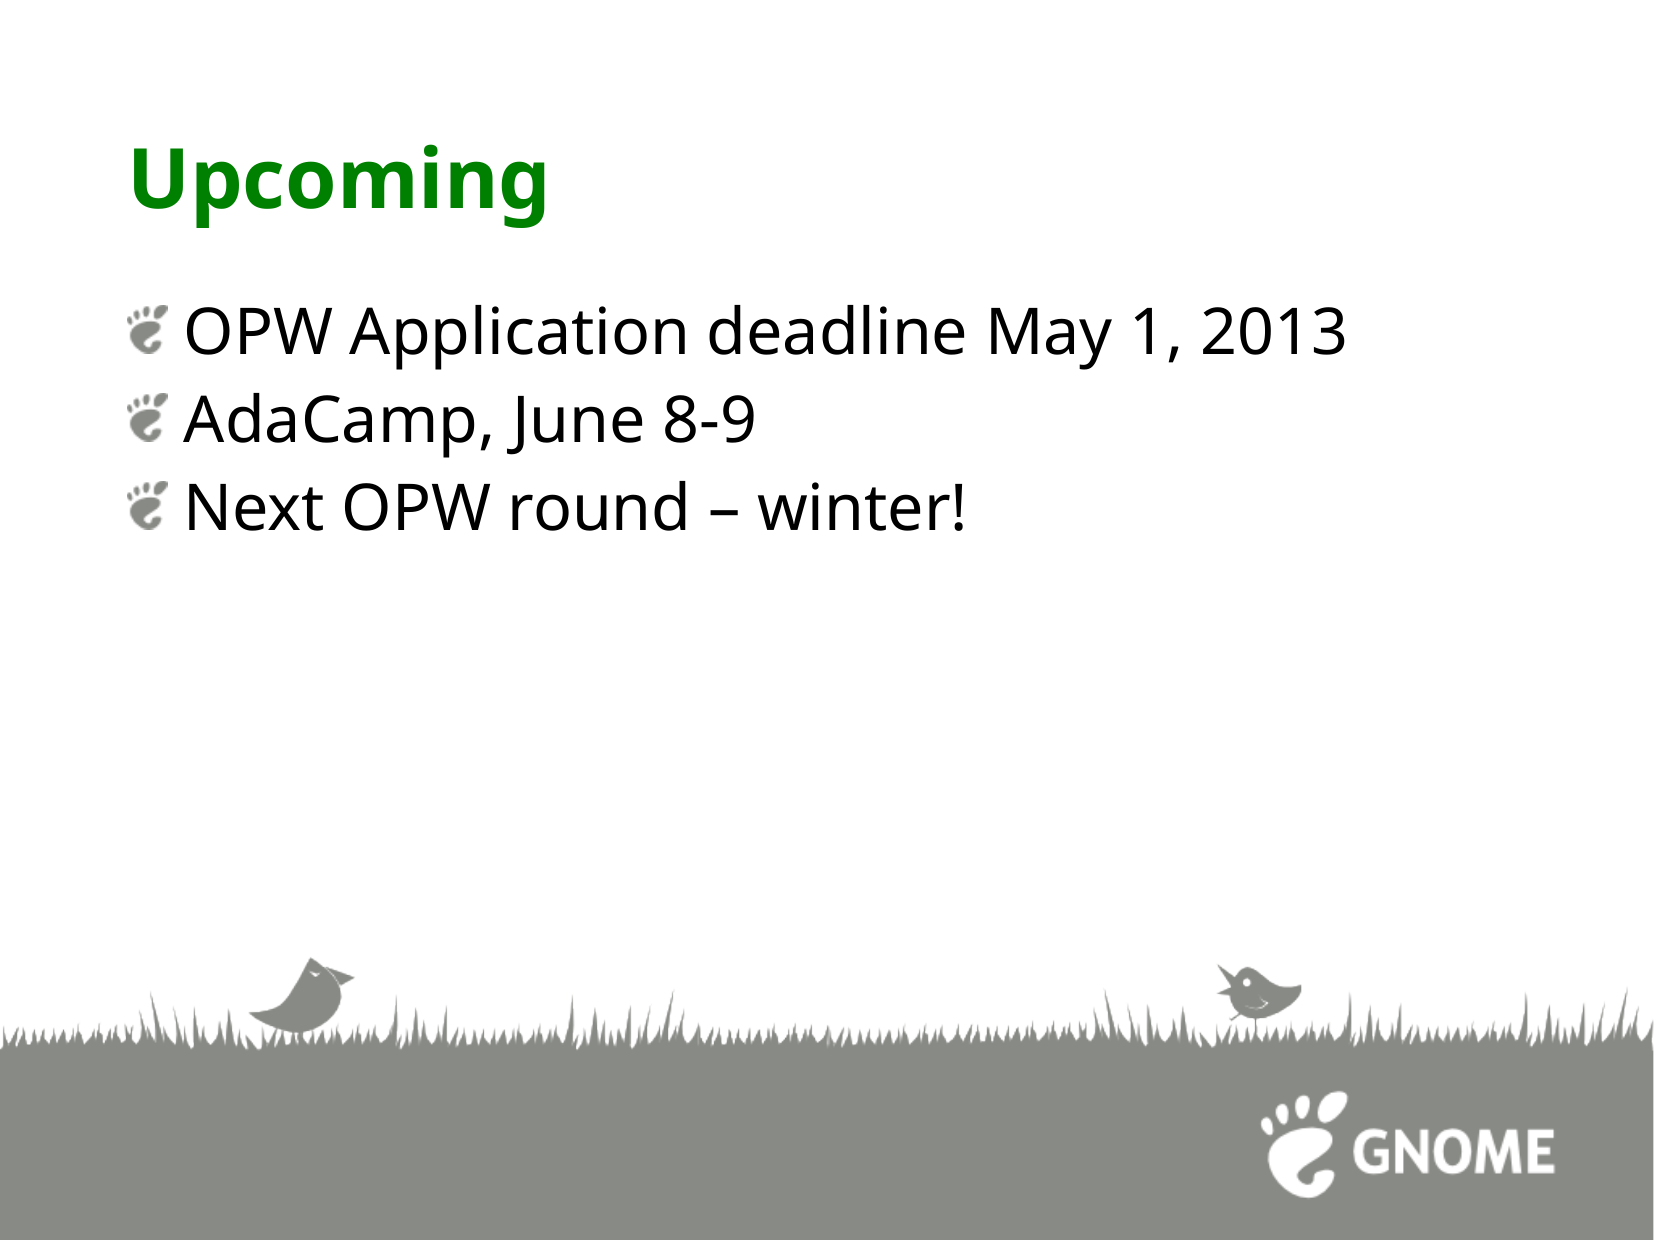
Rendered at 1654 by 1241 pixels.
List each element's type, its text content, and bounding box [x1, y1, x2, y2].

text_box OPW Application deadline May 1, 2013 AdaCamp, June 8-9 Next OPW round – winter! [112, 277, 1654, 553]
picture [0, 0, 1654, 1241]
text_box Upcoming [112, 112, 1654, 239]
